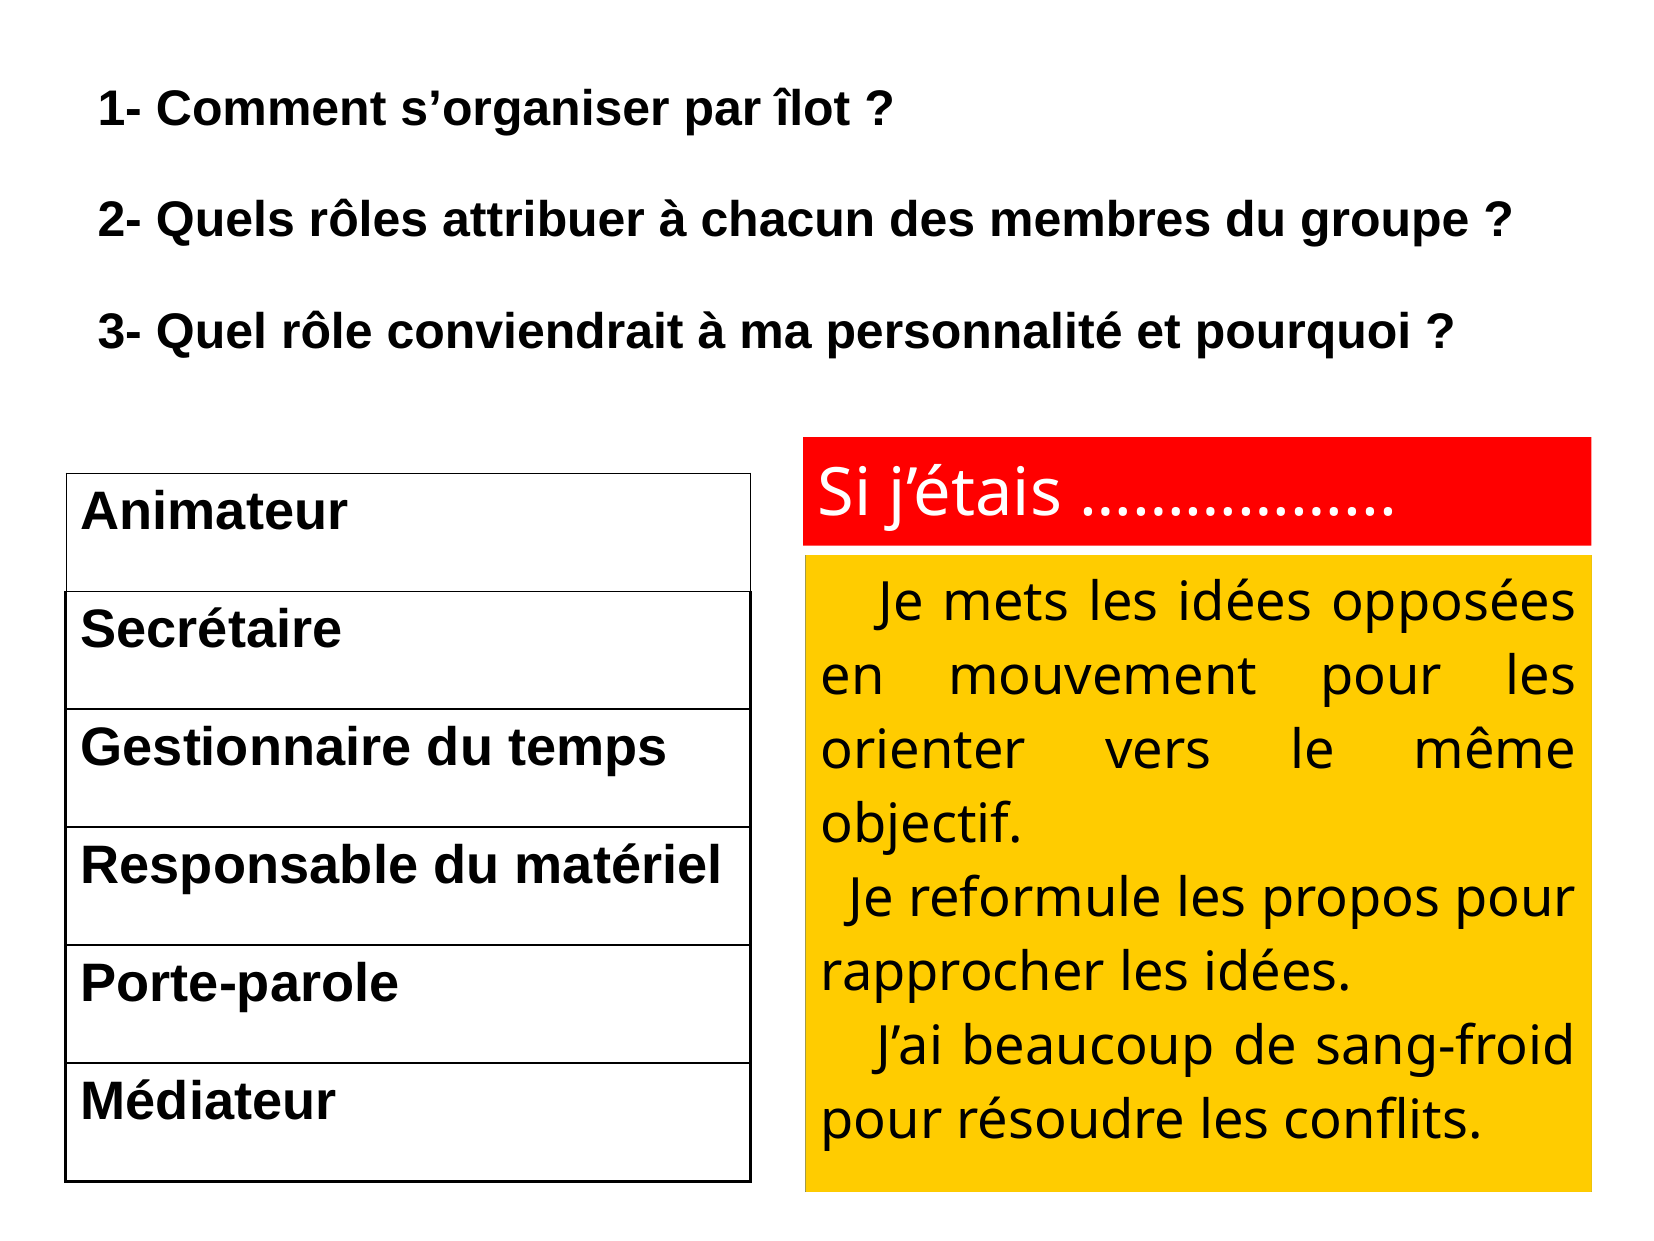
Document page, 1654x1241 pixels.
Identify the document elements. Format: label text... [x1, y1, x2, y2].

table_cell Gestionnaire du temps [67, 710, 749, 826]
table_cell Responsable du matériel [67, 828, 749, 944]
table_cell Médiateur [67, 1064, 749, 1180]
table_header Animateur [67, 474, 750, 591]
table_cell Porte-parole [67, 946, 749, 1062]
table_cell Secrétaire [67, 592, 749, 708]
text_box 1- Comment s’organiser par îlot ? 2- Quels rôles attribuer à chacun des membres du groupe ? 3- Quel rôle conviendrait à ma personnalité et pourquoi ? [82, 72, 1583, 367]
text_box Si j’étais ……………... [803, 437, 1592, 546]
text_box Je mets les idées opposées en mouvement pour les orienter vers le même objectif. Je reformule les propos pour rapprocher les idées. J’ai beaucoup de sang-froid pour résoudre les conflits. [805, 555, 1592, 1192]
